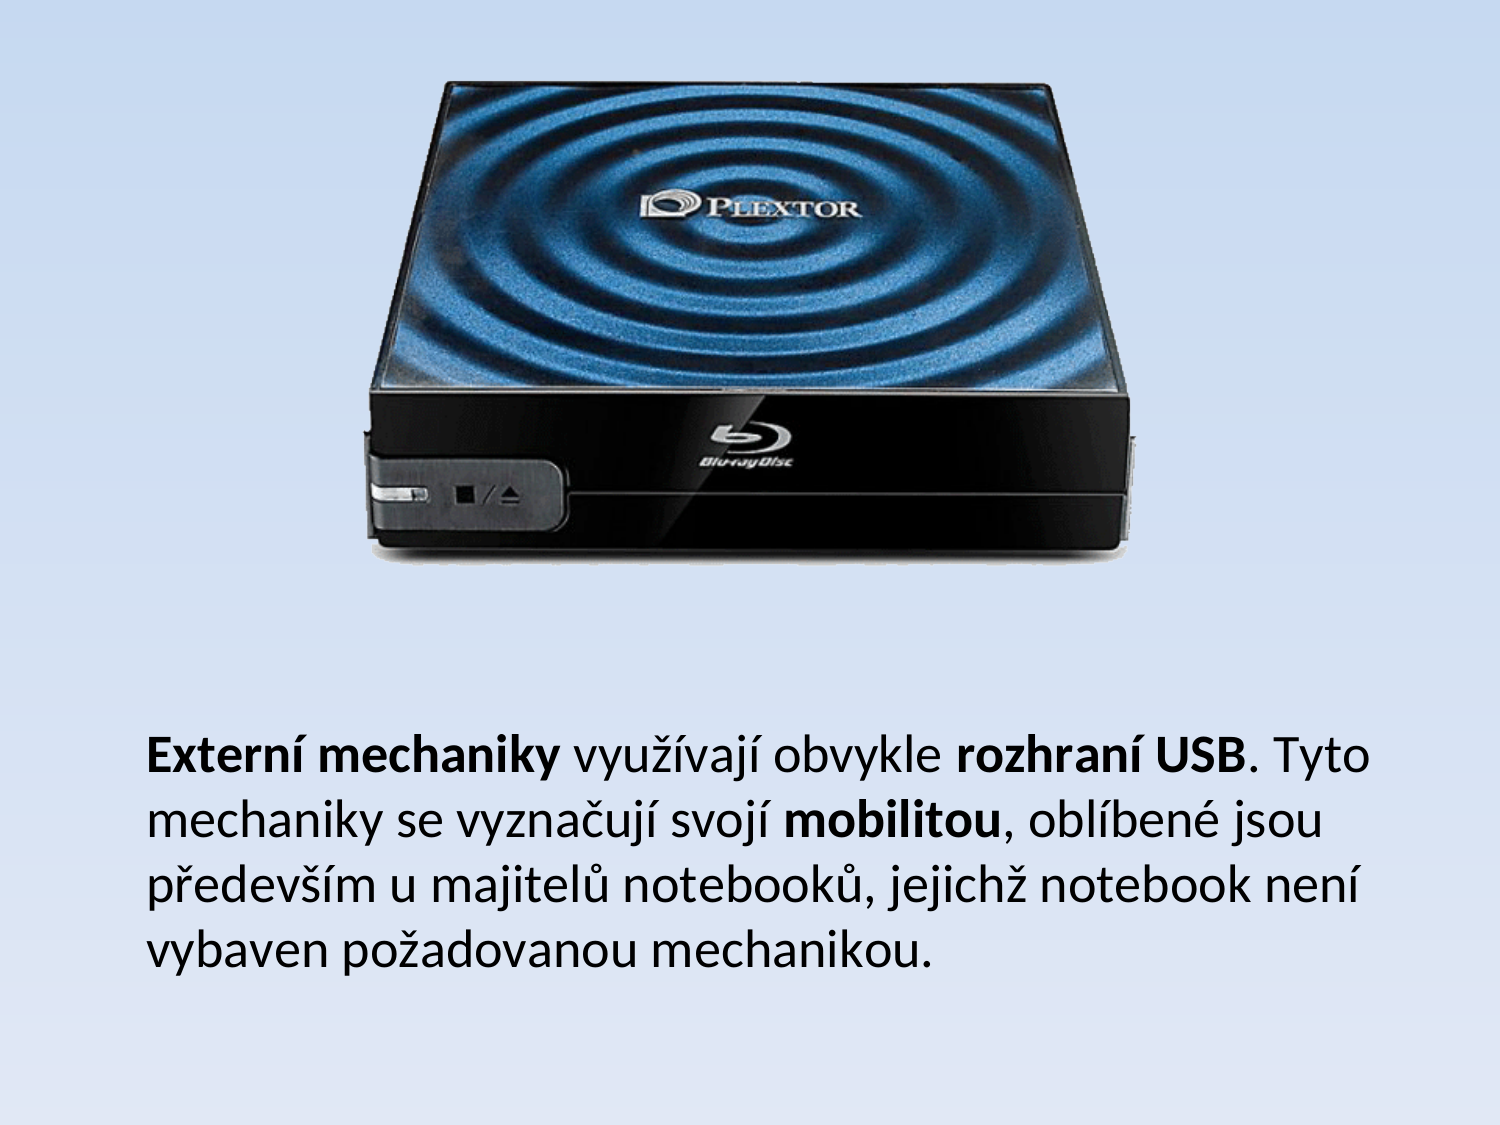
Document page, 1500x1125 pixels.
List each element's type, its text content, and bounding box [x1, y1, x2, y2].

list Externí mechaniky využívají obvykle rozhraní USB. Tyto mechaniky se vyznačují svojí mobilitou, oblíbené jsou především u majitelů notebooků, jejichž notebook není vybaven požadovanou mechanikou. [75, 711, 1426, 1118]
picture [336, 42, 1179, 585]
